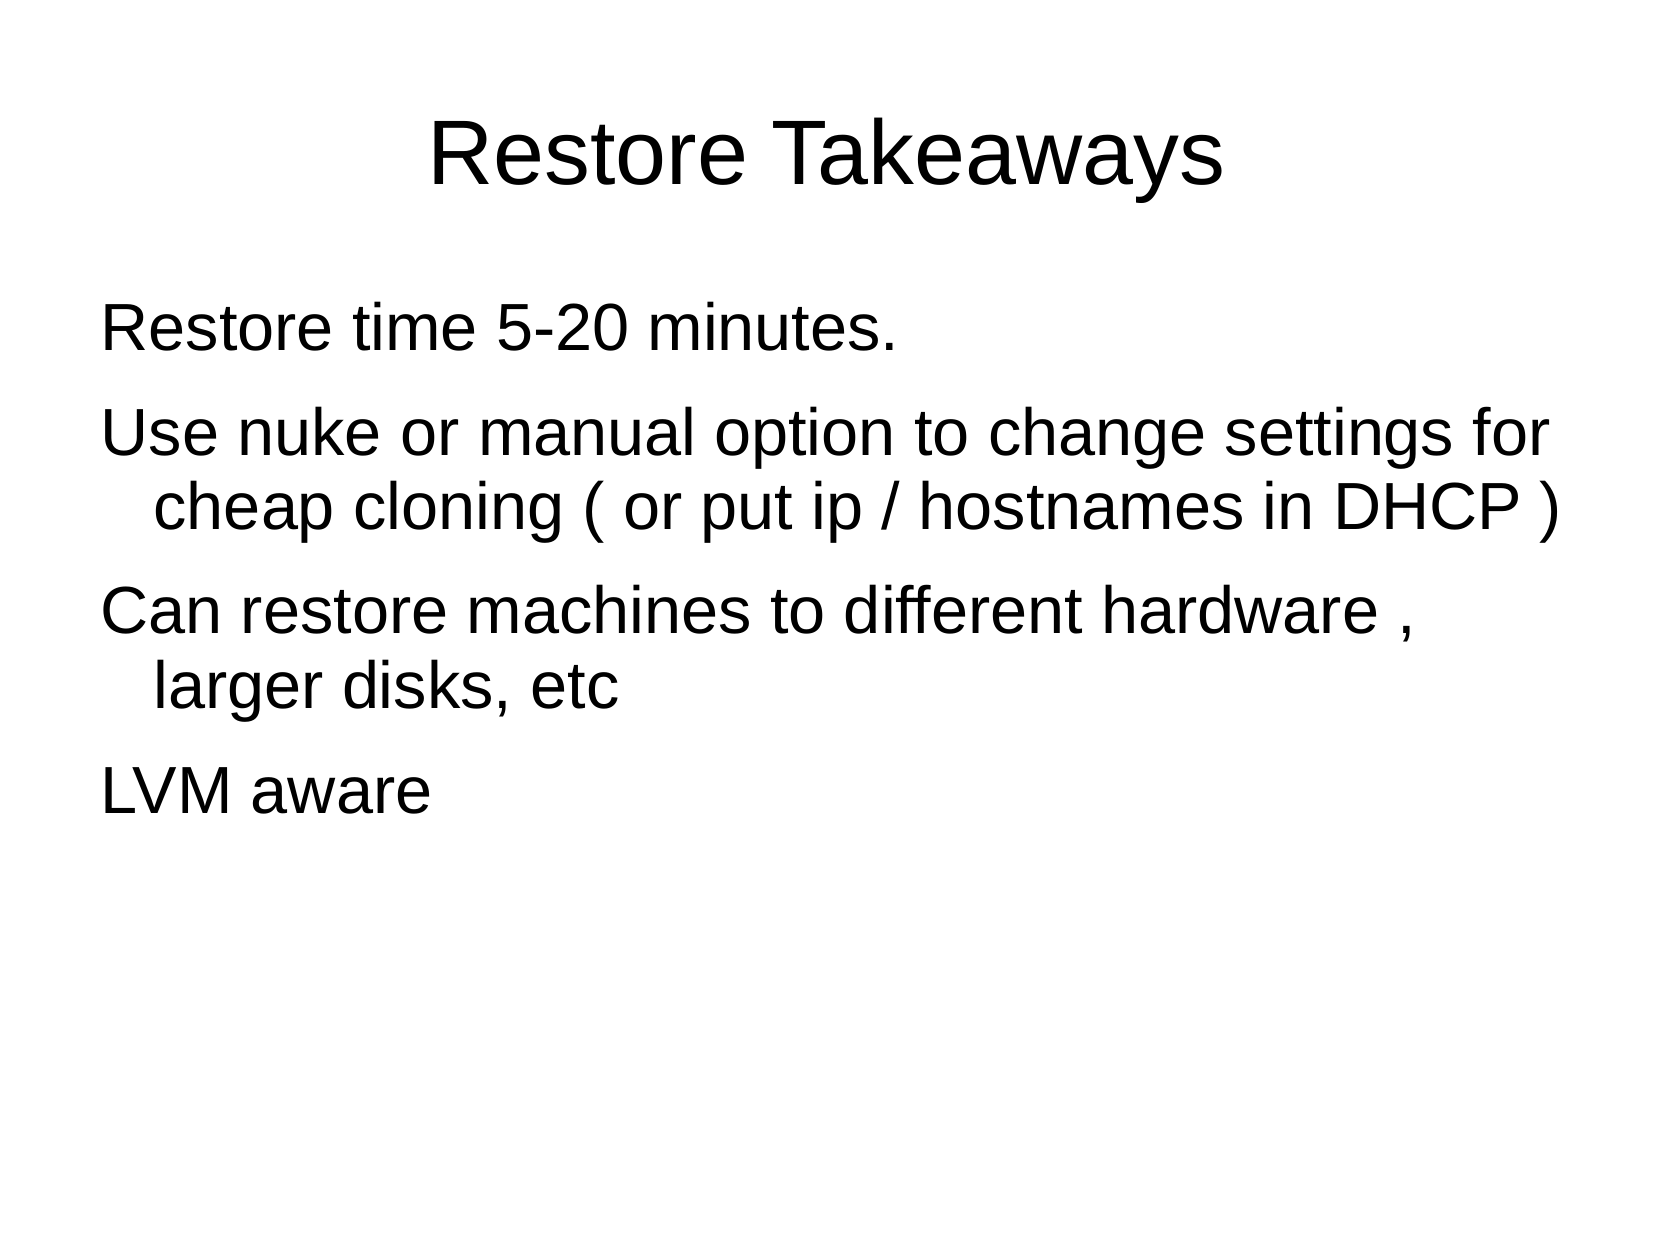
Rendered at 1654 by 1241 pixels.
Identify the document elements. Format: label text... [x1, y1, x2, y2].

title Restore Takeaways [82, 56, 1571, 250]
list Restore time 5-20 minutes. Use nuke or manual option to change settings for cheap cloning ( or put ip / hostnames in DHCP ) Can restore machines to different hardware , larger disks, etc LVM aware [82, 290, 1571, 1094]
